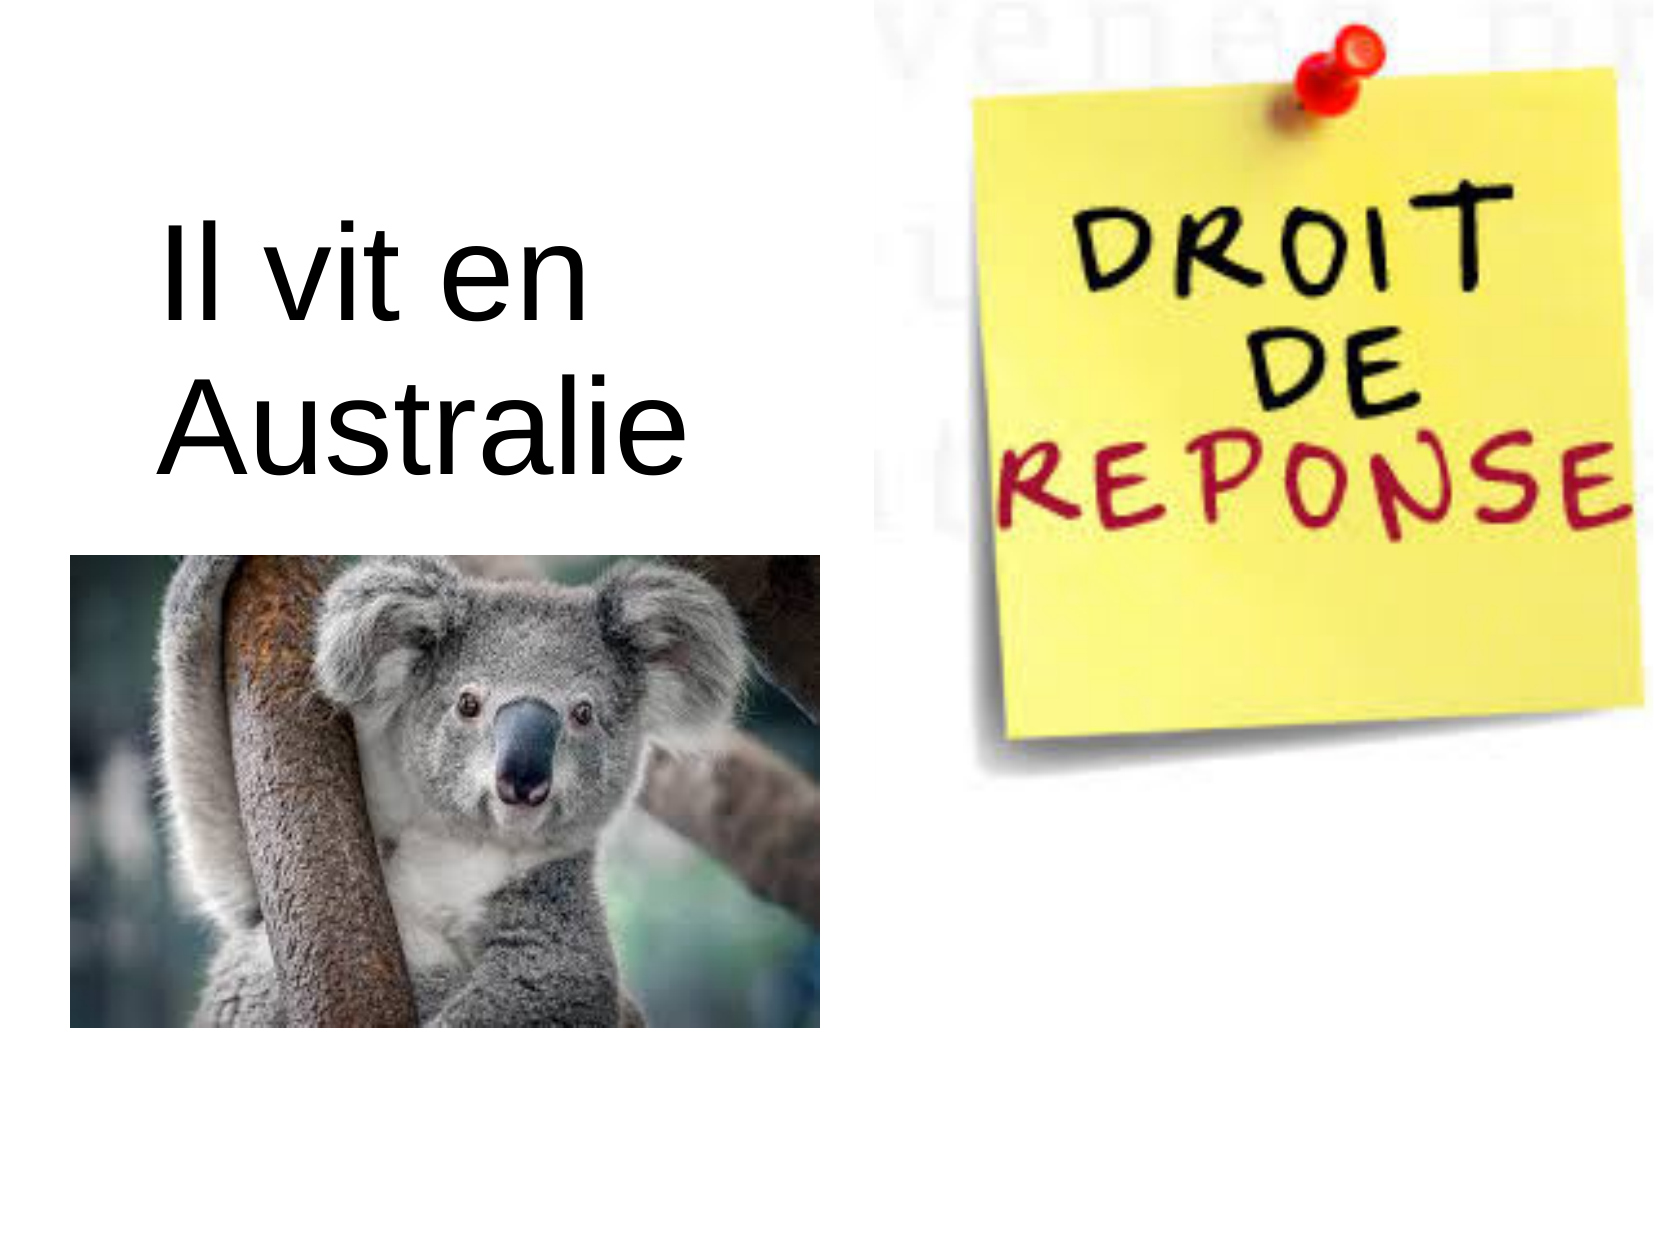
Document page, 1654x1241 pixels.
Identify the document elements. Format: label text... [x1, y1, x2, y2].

picture [70, 555, 820, 1028]
text_box Il vit en Australie [141, 188, 792, 512]
picture [874, 0, 1654, 803]
